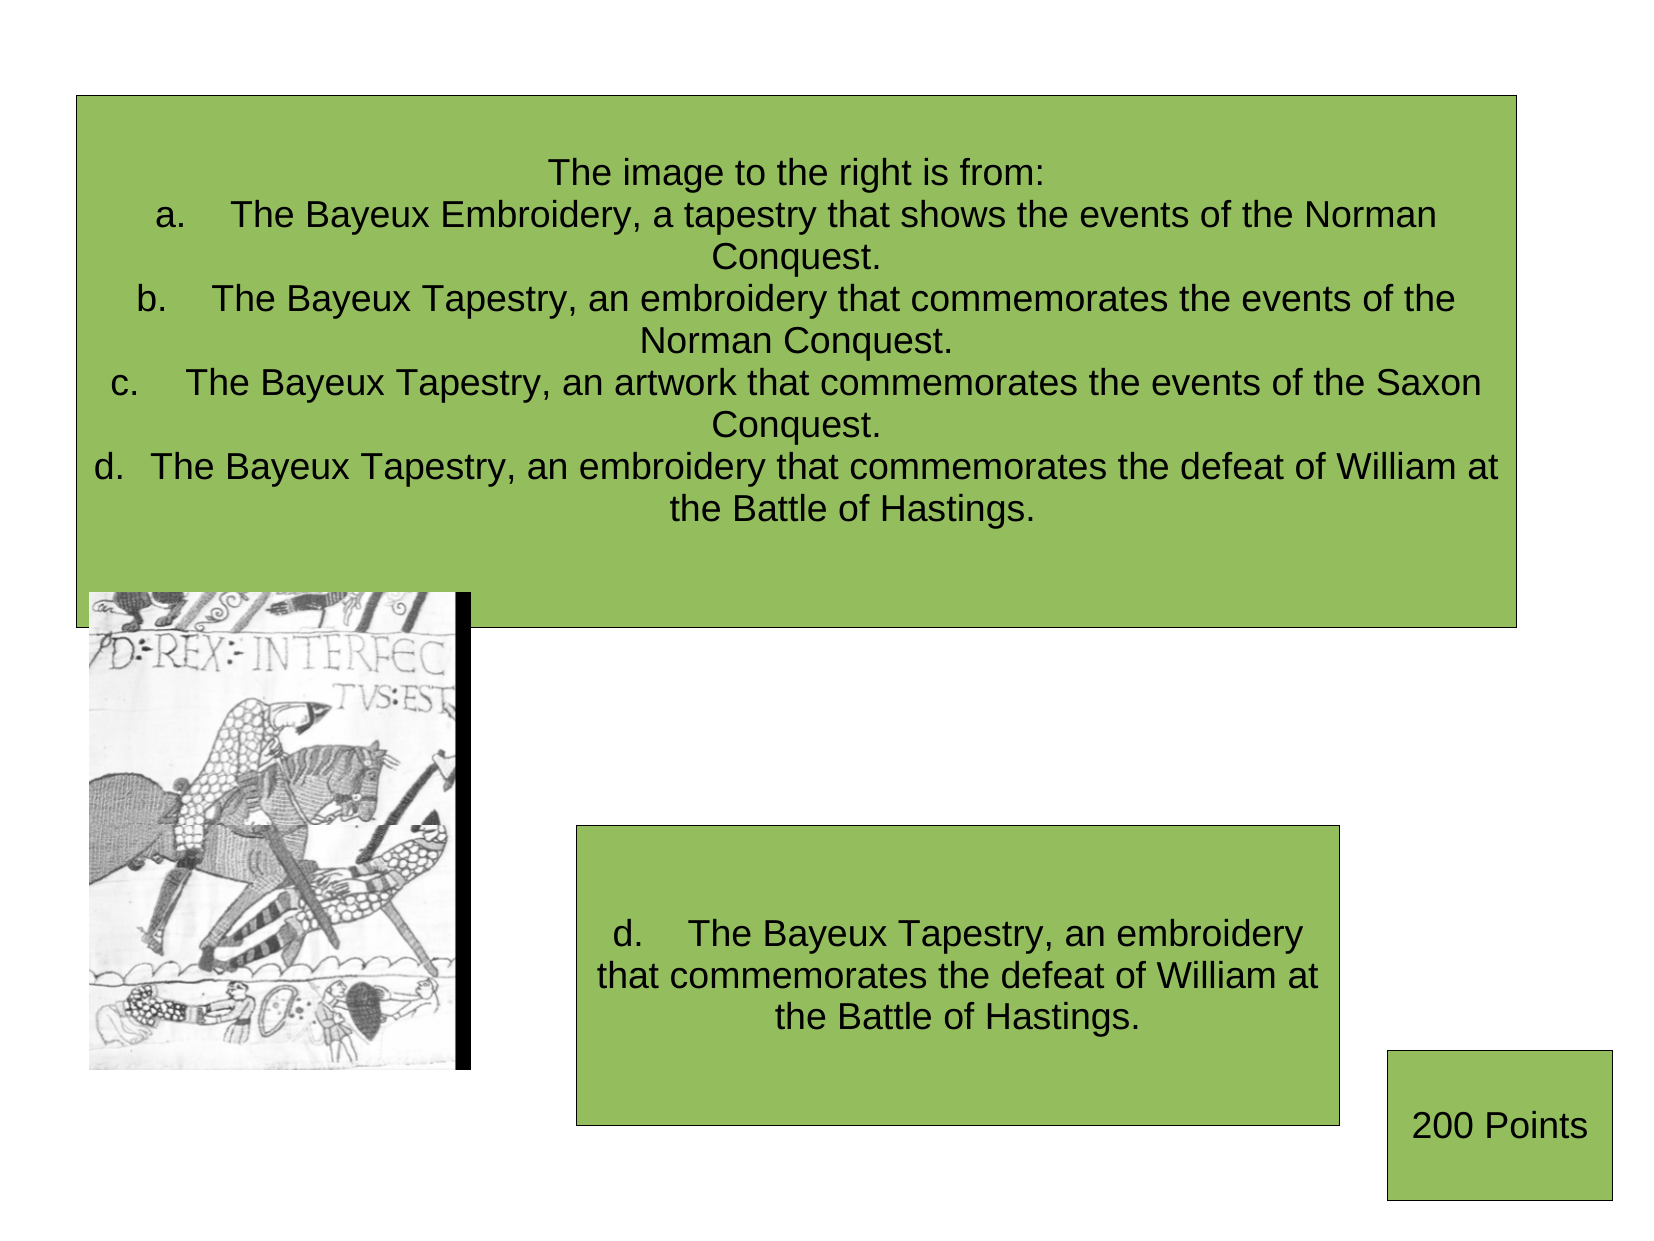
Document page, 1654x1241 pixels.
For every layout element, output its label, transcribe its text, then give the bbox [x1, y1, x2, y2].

picture [89, 592, 471, 1070]
text_box 200 Points [1387, 1050, 1613, 1201]
text_box d. The Bayeux Tapestry, an embroidery that commemorates the defeat of William at the Battle of Hastings. [576, 825, 1340, 1126]
text_box The image to the right is from: a. The Bayeux Embroidery, a tapestry that shows the events of the Norman Conquest. b. The Bayeux Tapestry, an embroidery that commemorates the events of the Norman Conquest. c. The Bayeux Tapestry, an artwork that commemorates the events of the Saxon Conquest. The Bayeux Tapestry, an embroidery that commemorates the defeat of William at the Battle of Hastings. [76, 95, 1517, 628]
